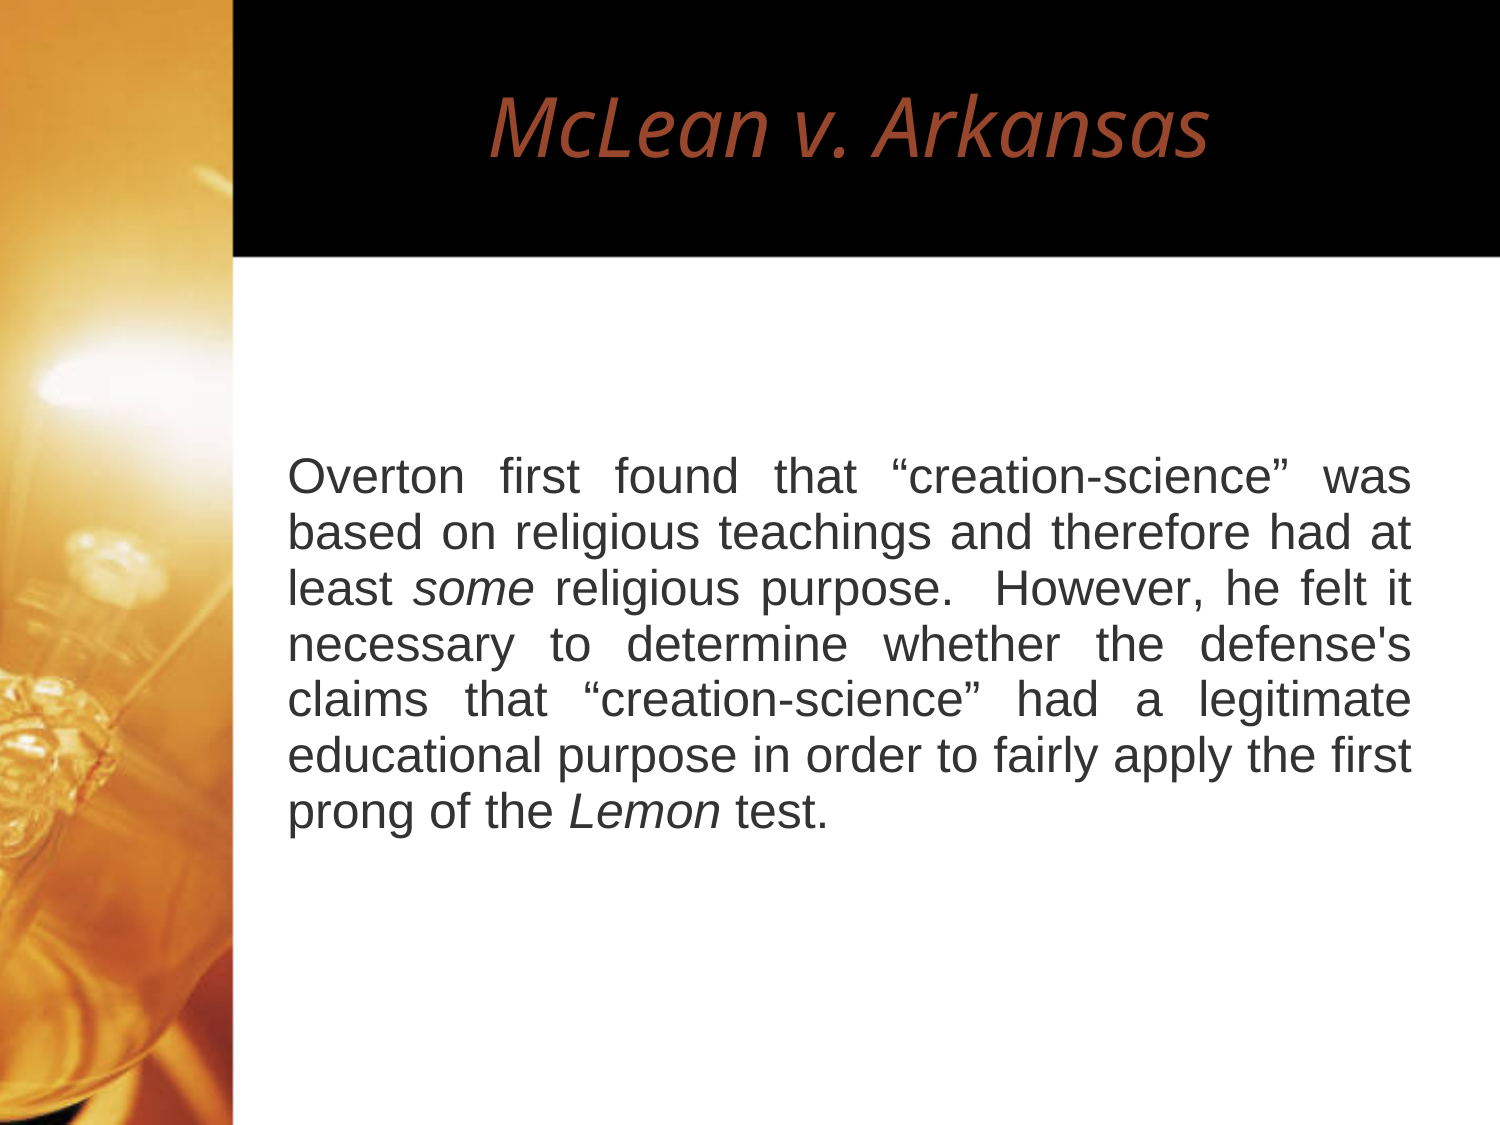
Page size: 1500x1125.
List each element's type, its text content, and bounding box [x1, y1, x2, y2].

picture [0, 0, 1500, 1125]
title McLean v. Arkansas [287, 17, 1413, 233]
subtitle Overton first found that “creation-science” was based on religious teachings and therefore had at least some religious purpose. However, he felt it necessary to determine whether the defense's claims that “creation-science” had a legitimate educational purpose in order to fairly apply the first prong of the Lemon test. [287, 287, 1413, 1001]
